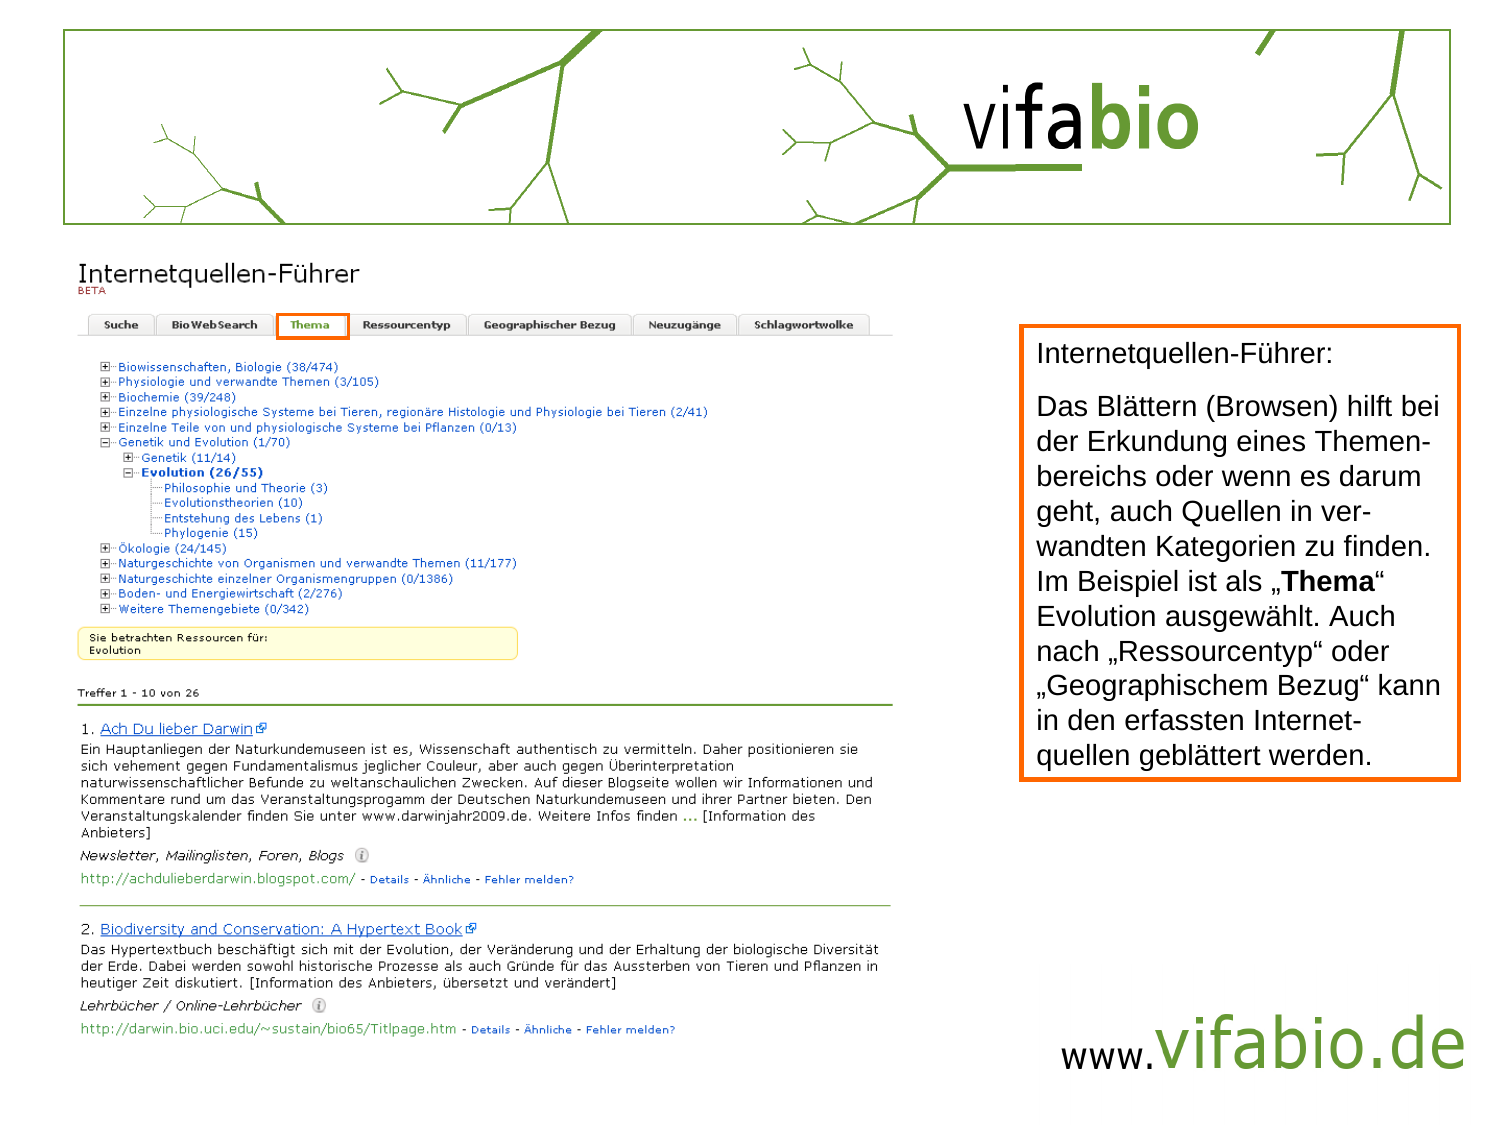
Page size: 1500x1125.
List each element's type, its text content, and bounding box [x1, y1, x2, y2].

picture [65, 31, 1449, 223]
picture [1009, 964, 1500, 1125]
text_box Internetquellen-Führer: Das Blättern (Browsen) hilft bei der Erkundung eines Themen-bereichs oder wenn es darum geht, auch Quellen in ver-wandten Kategorien zu finden. Im Beispiel ist als „Thema“ Evolution ausgewählt. Auch nach „Ressourcentyp“ oder „Geographischem Bezug“ kann in den erfassten Internet-quellen geblättert werden. [1021, 326, 1459, 780]
picture [64, 243, 900, 1047]
